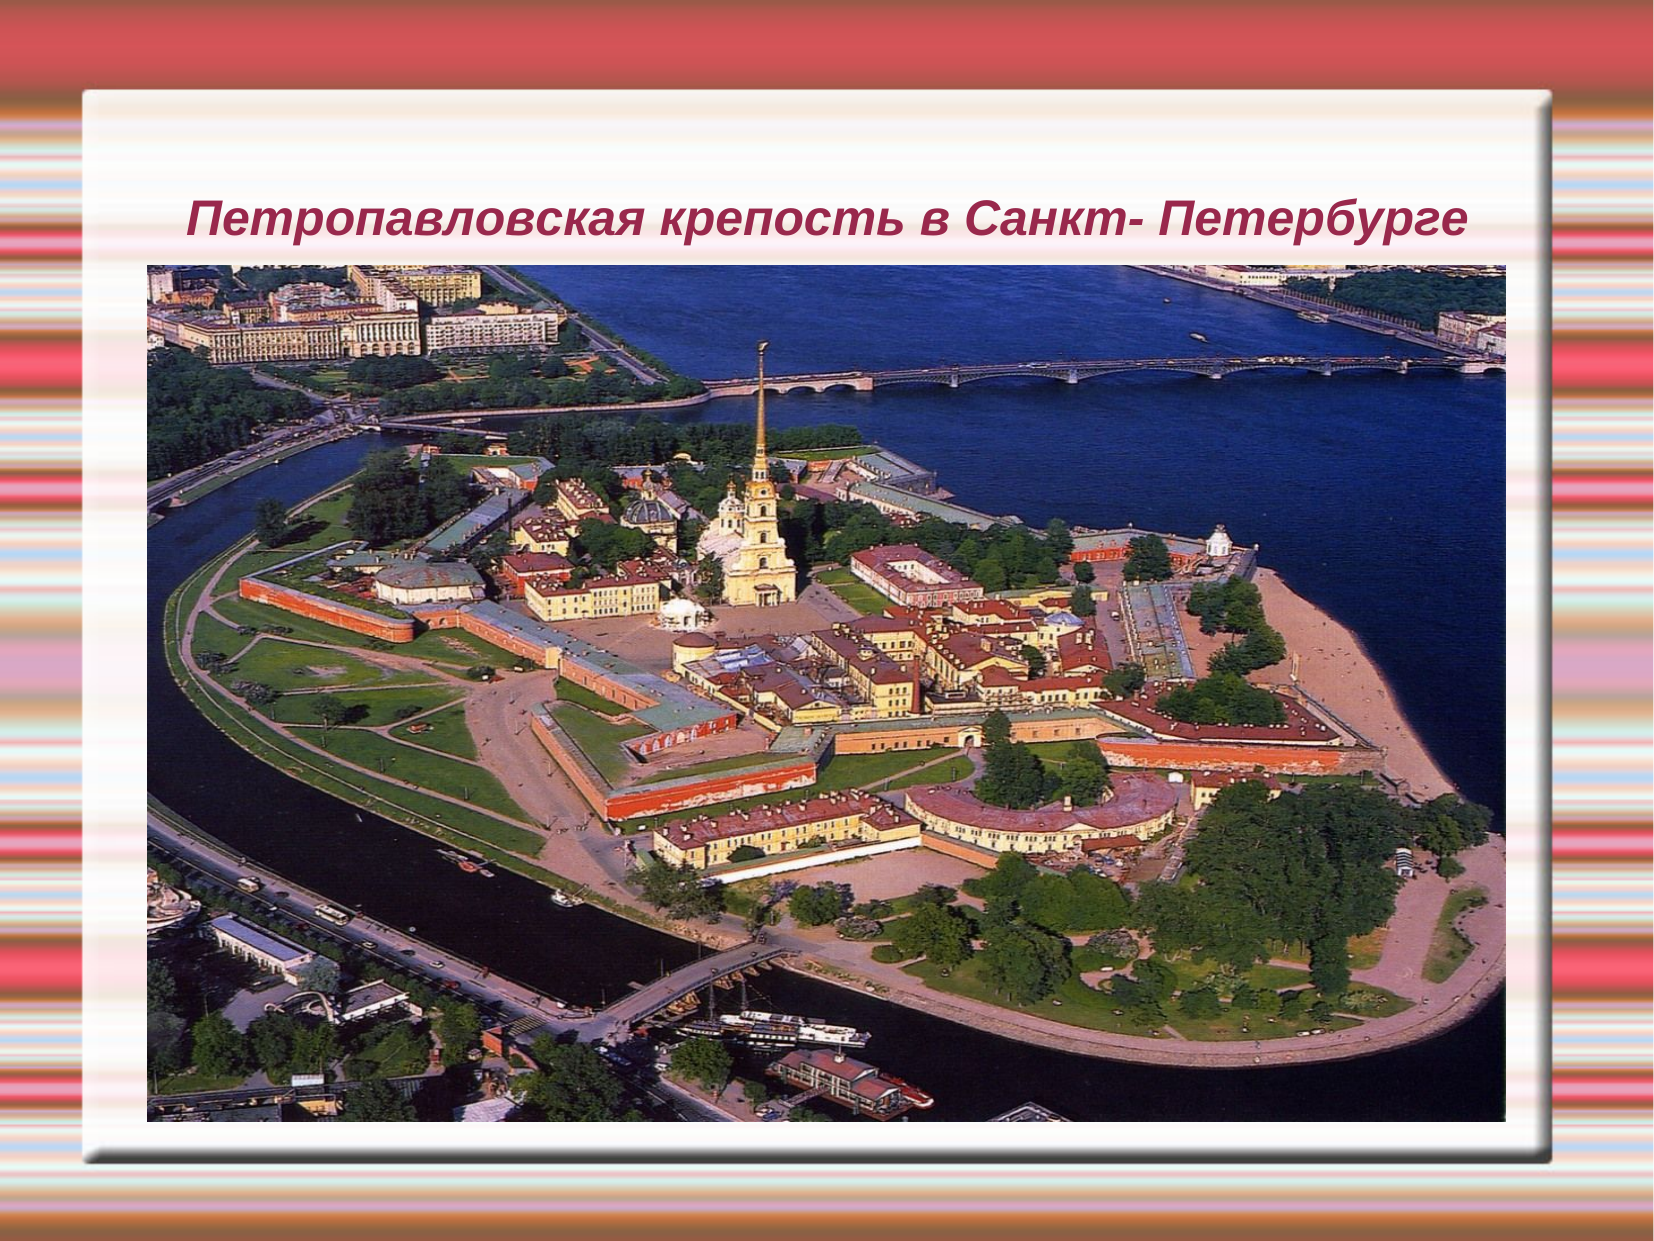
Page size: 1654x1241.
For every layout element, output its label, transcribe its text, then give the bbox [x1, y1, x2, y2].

picture [0, 0, 1654, 1241]
title Петропавловская крепость в Санкт- Петербурге [121, 114, 1534, 322]
